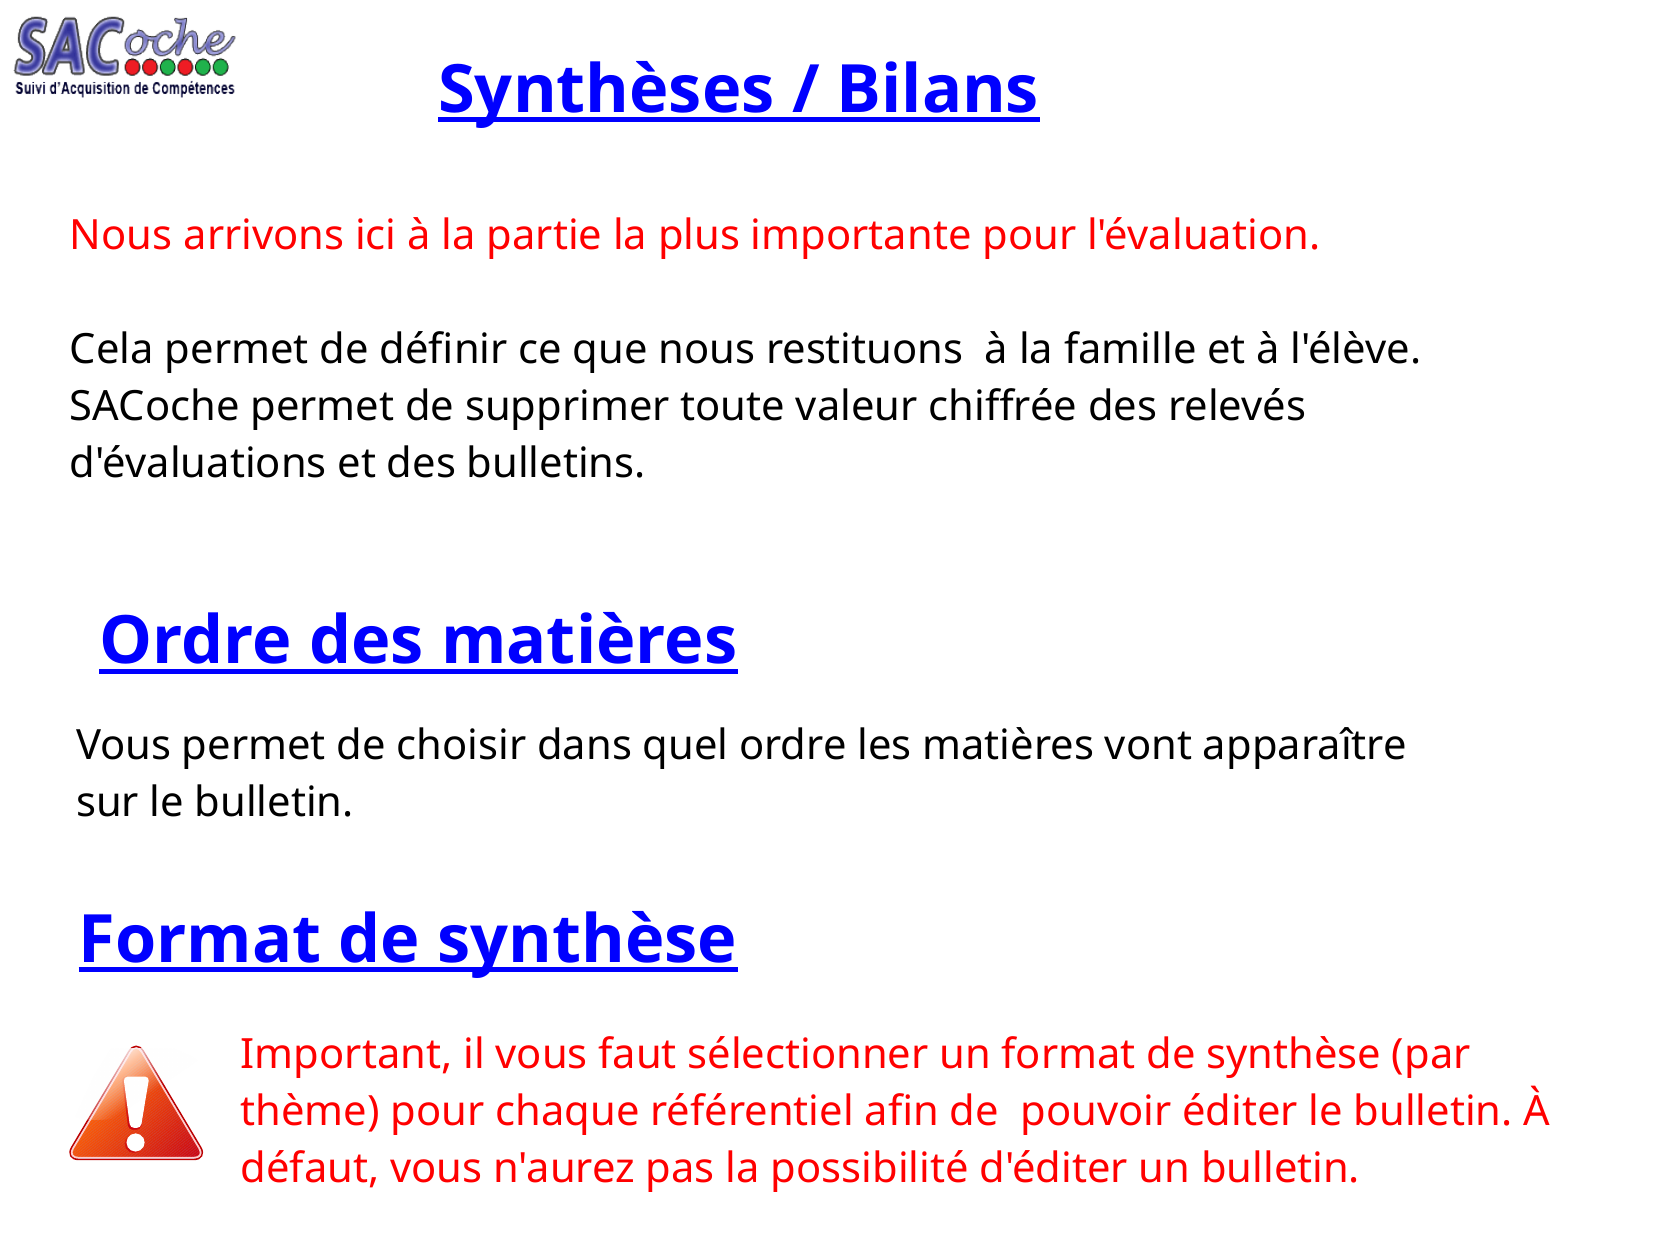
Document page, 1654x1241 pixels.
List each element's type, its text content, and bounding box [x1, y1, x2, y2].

text_box Vous permet de choisir dans quel ordre les matières vont apparaître sur le bulletin. [61, 707, 1480, 839]
picture [10, 13, 239, 99]
text_box Nous arrivons ici à la partie la plus importante pour l'évaluation. Cela permet de définir ce que nous restituons à la famille et à l'élève. SACoche permet de supprimer toute valeur chiffrée des relevés d'évaluations et des bulletins. [55, 197, 1497, 502]
picture [47, 1016, 226, 1196]
title Format de synthèse [78, 885, 1130, 988]
title Ordre des matières [99, 586, 1151, 690]
text_box Important, il vous faut sélectionner un format de synthèse (par thème) pour chaque référentiel afin de pouvoir éditer le bulletin. À défaut, vous n'aurez pas la possibilité d'éditer un bulletin. [225, 1016, 1597, 1207]
title Synthèses / Bilans [438, 34, 1490, 138]
